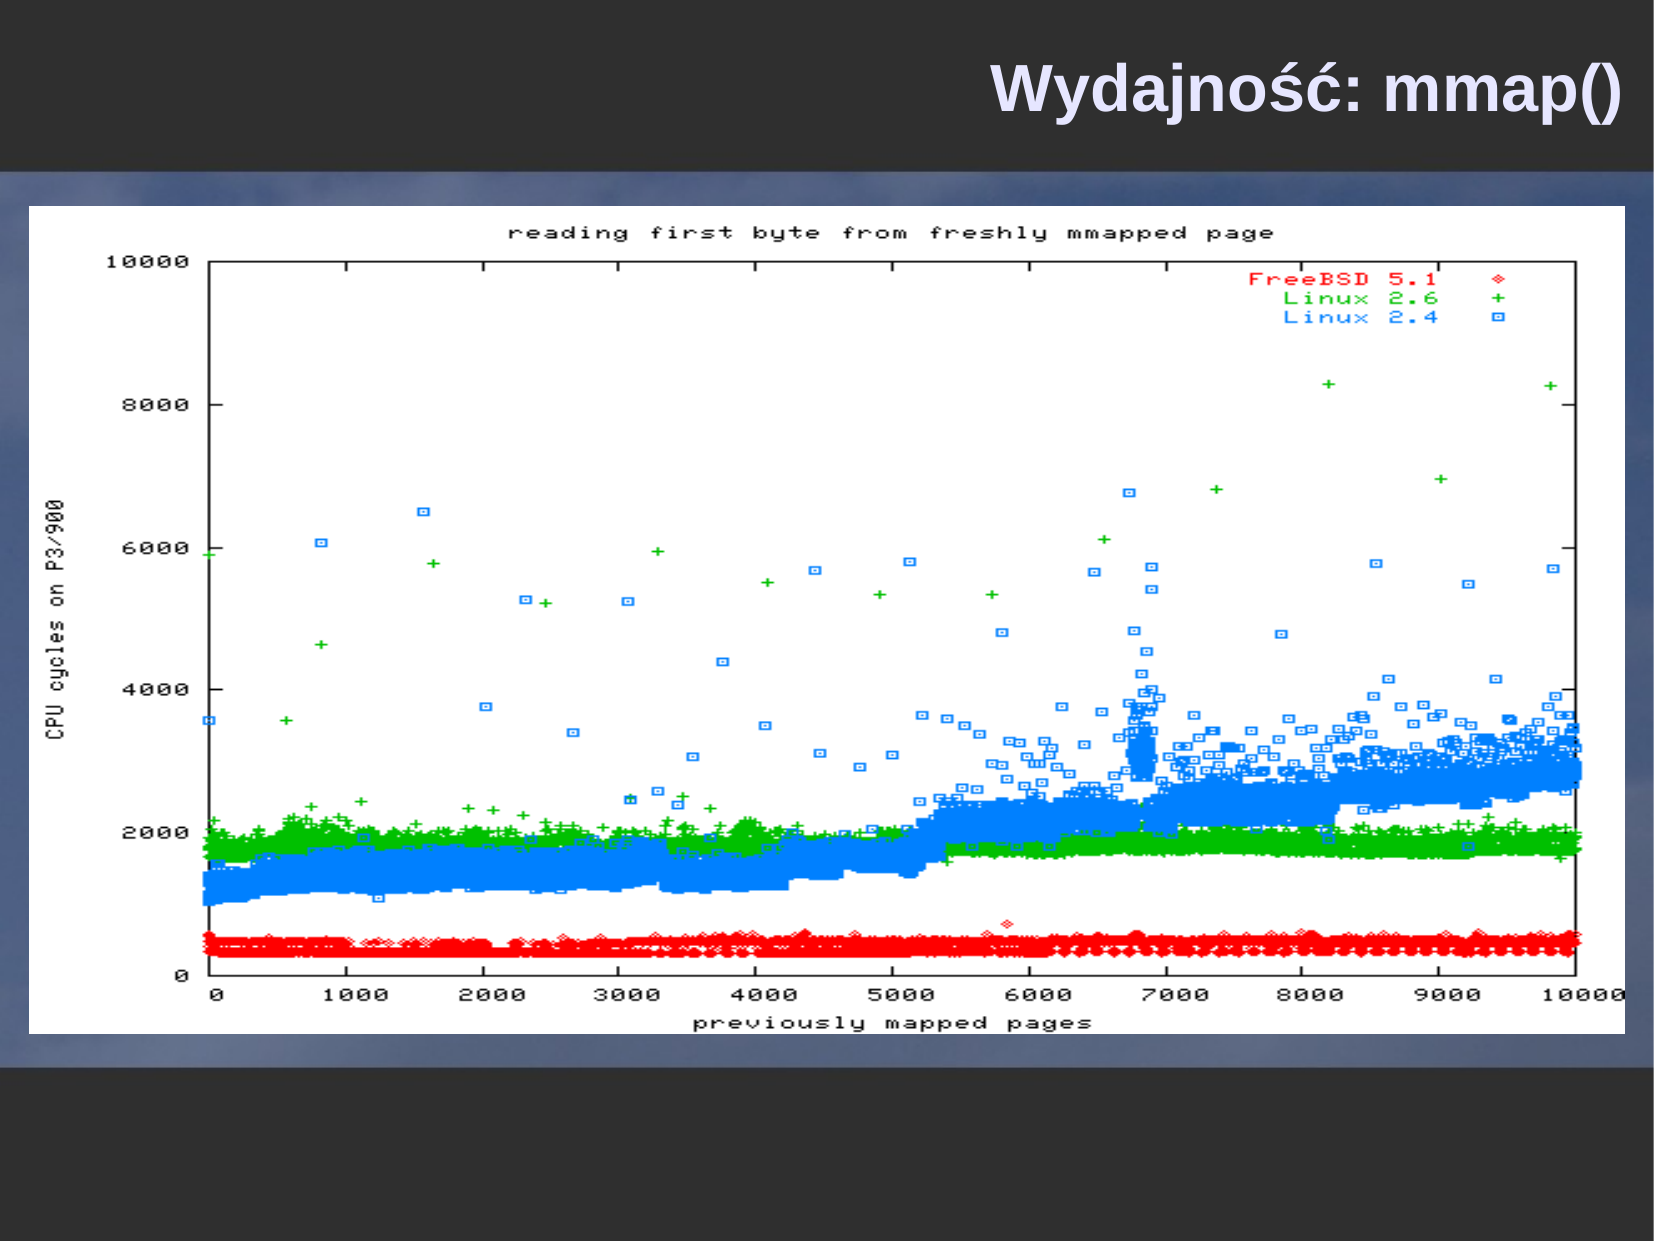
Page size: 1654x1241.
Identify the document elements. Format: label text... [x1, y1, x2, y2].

picture [0, 0, 1654, 1241]
title Wydajność: mmap() [29, 29, 1625, 148]
